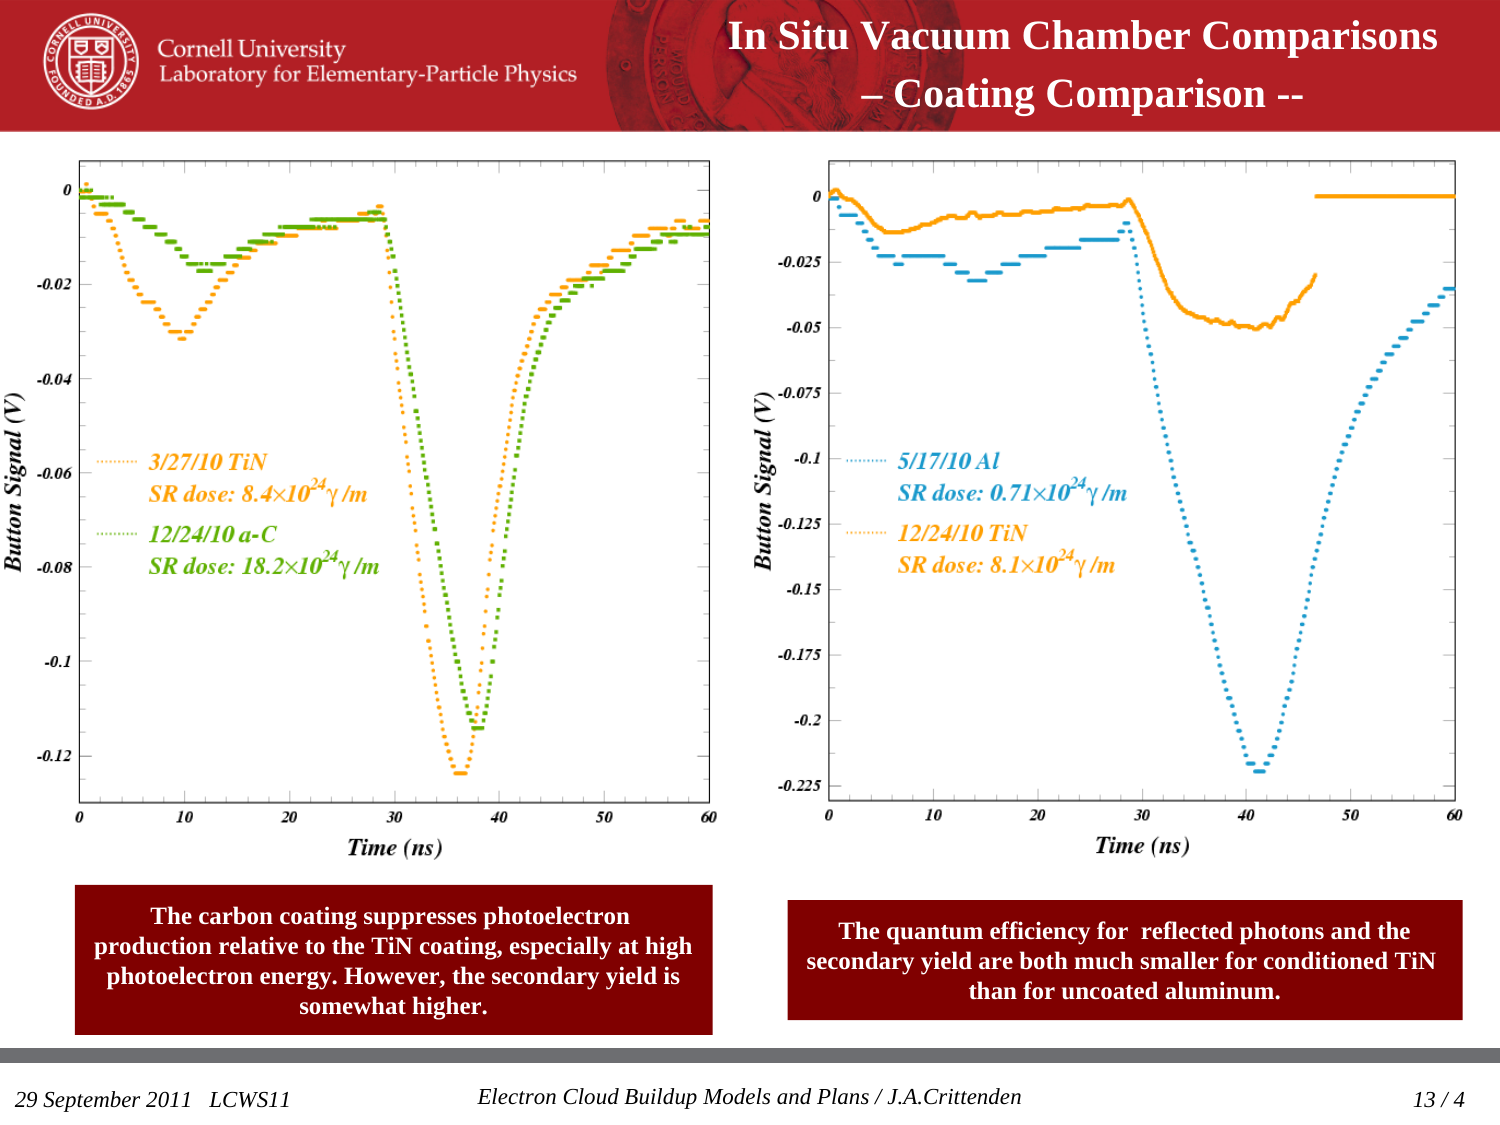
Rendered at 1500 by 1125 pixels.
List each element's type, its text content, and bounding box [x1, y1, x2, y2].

text_box The carbon coating suppresses photoelectron production relative to the TiN coating, especially at high photoelectron energy. However, the secondary yield is somewhat higher. [74, 884, 713, 1035]
title In Situ Vacuum Chamber Comparisons – Coating Comparison -- [674, 0, 1492, 117]
picture [750, 157, 1471, 863]
text_box The quantum efficiency for reflected photons and the secondary yield are both much smaller for conditioned TiN than for uncoated aluminum. [787, 900, 1463, 1021]
picture [0, 0, 1500, 132]
picture [0, 157, 721, 863]
